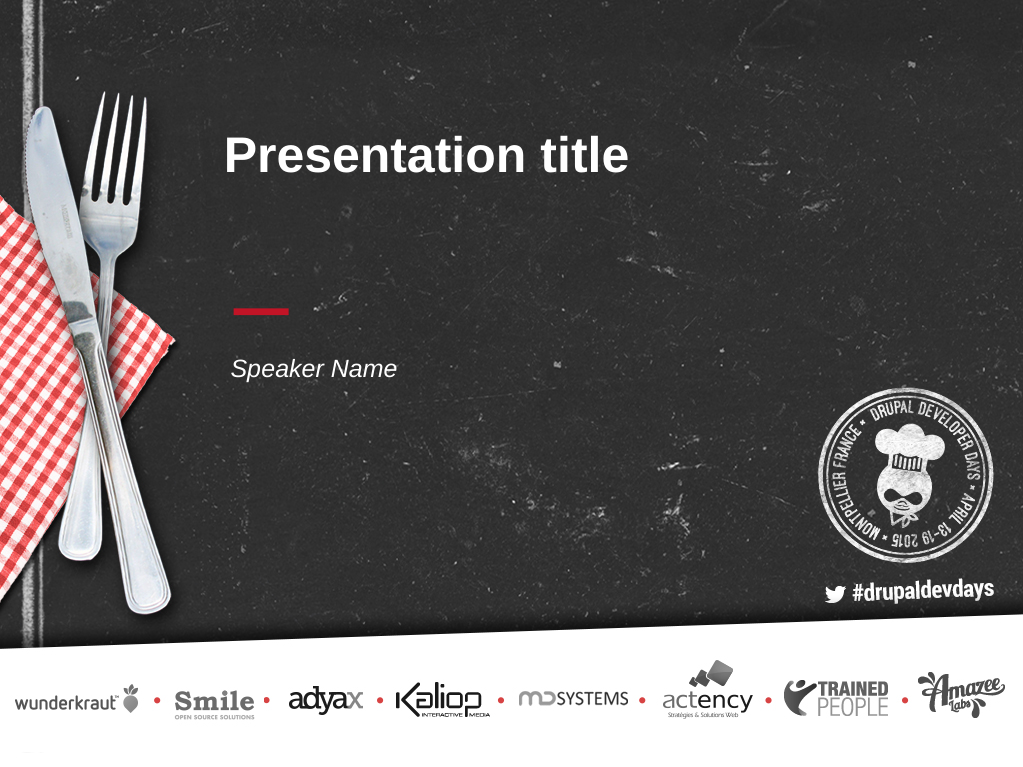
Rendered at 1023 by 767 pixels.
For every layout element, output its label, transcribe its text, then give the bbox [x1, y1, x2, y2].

text_box Speaker Name [225, 346, 466, 388]
picture [0, 0, 1023, 767]
text_box Presentation title [218, 117, 934, 189]
text_box [233, 308, 289, 316]
